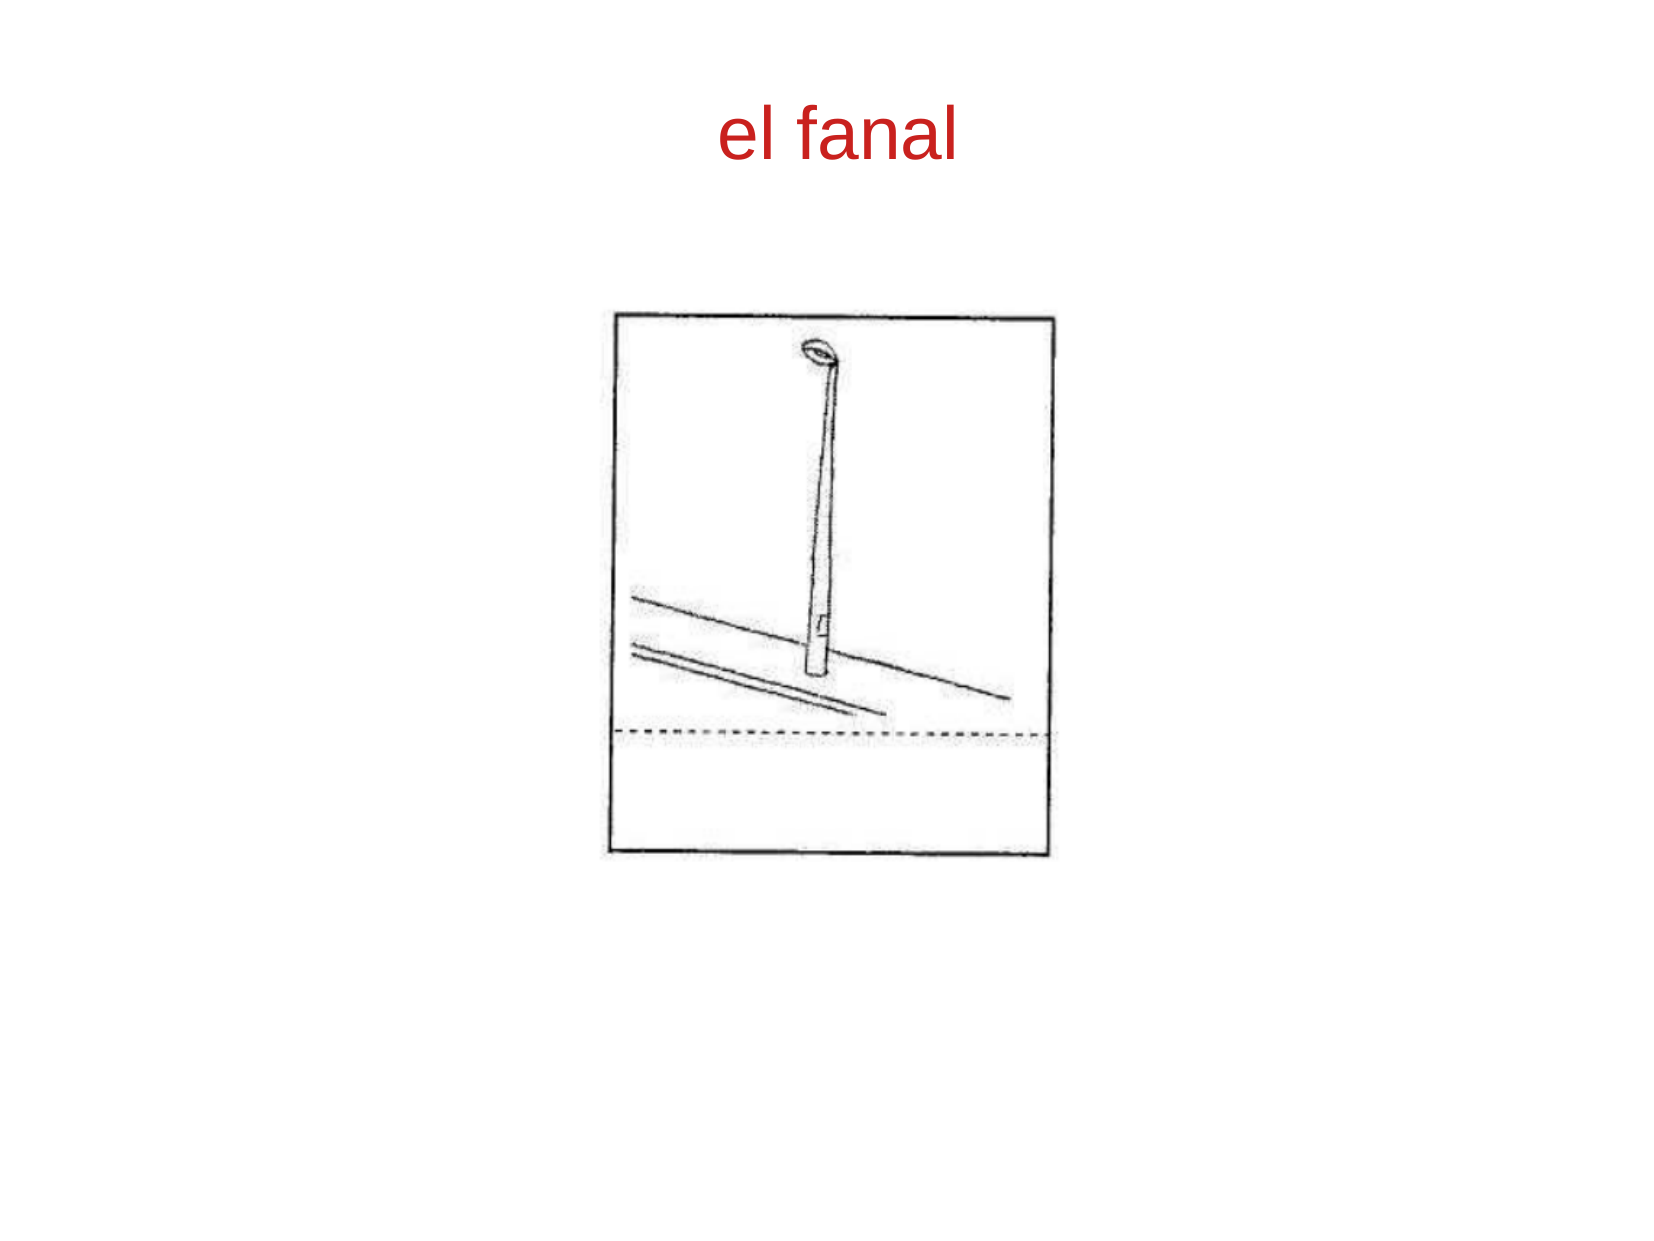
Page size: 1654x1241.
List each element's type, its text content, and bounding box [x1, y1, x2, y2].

picture [581, 291, 1094, 873]
text_box el fanal [389, 58, 1288, 201]
